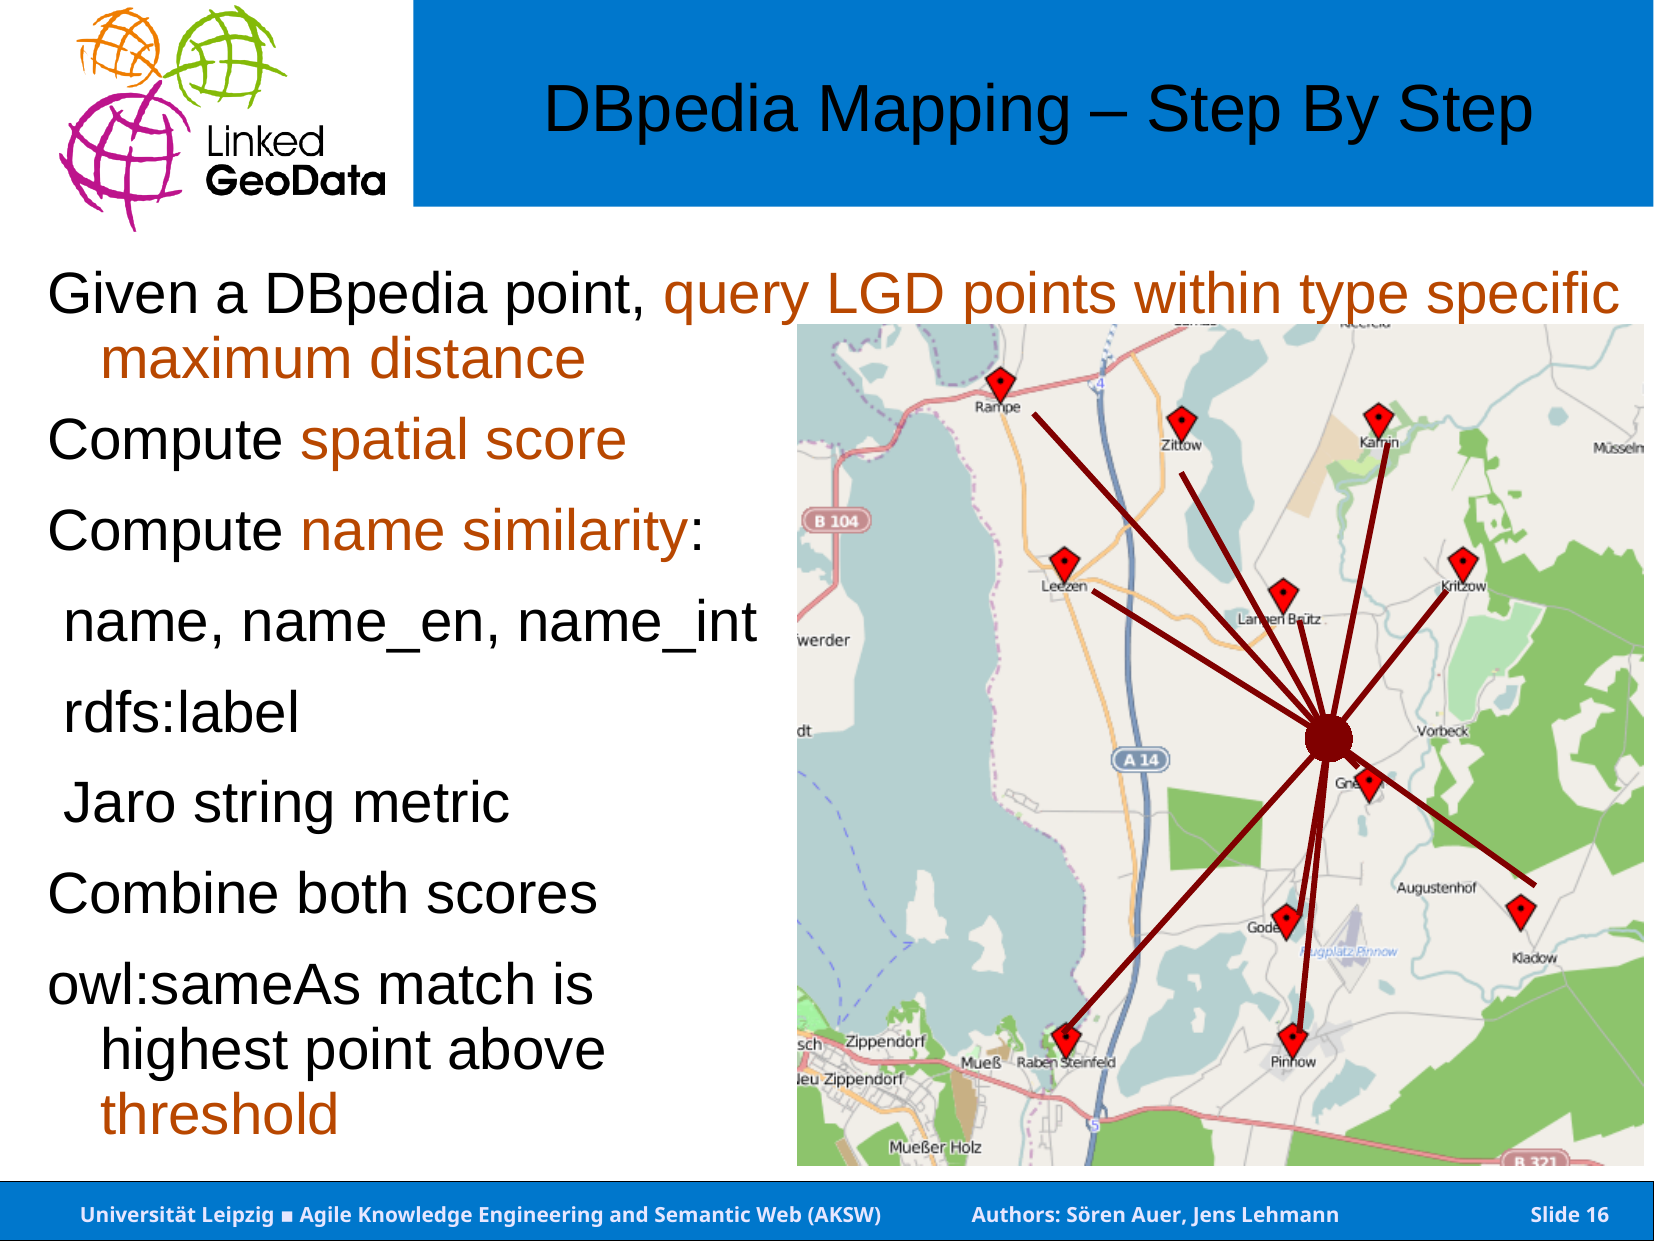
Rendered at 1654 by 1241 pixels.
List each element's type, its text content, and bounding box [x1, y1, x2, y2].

list Compute spatial score Compute name similarity: name, name_en, name_int rdfs:label Jaro string metric Combine both scores owl:sameAs match is highest point above threshold [29, 406, 768, 1241]
picture [797, 324, 1644, 1166]
picture [59, 5, 385, 232]
title DBpedia Mapping – Step By Step [442, 38, 1636, 178]
text_box [1305, 714, 1353, 762]
list Given a DBpedia point, query LGD points within type specific maximum distance [29, 260, 1625, 1065]
